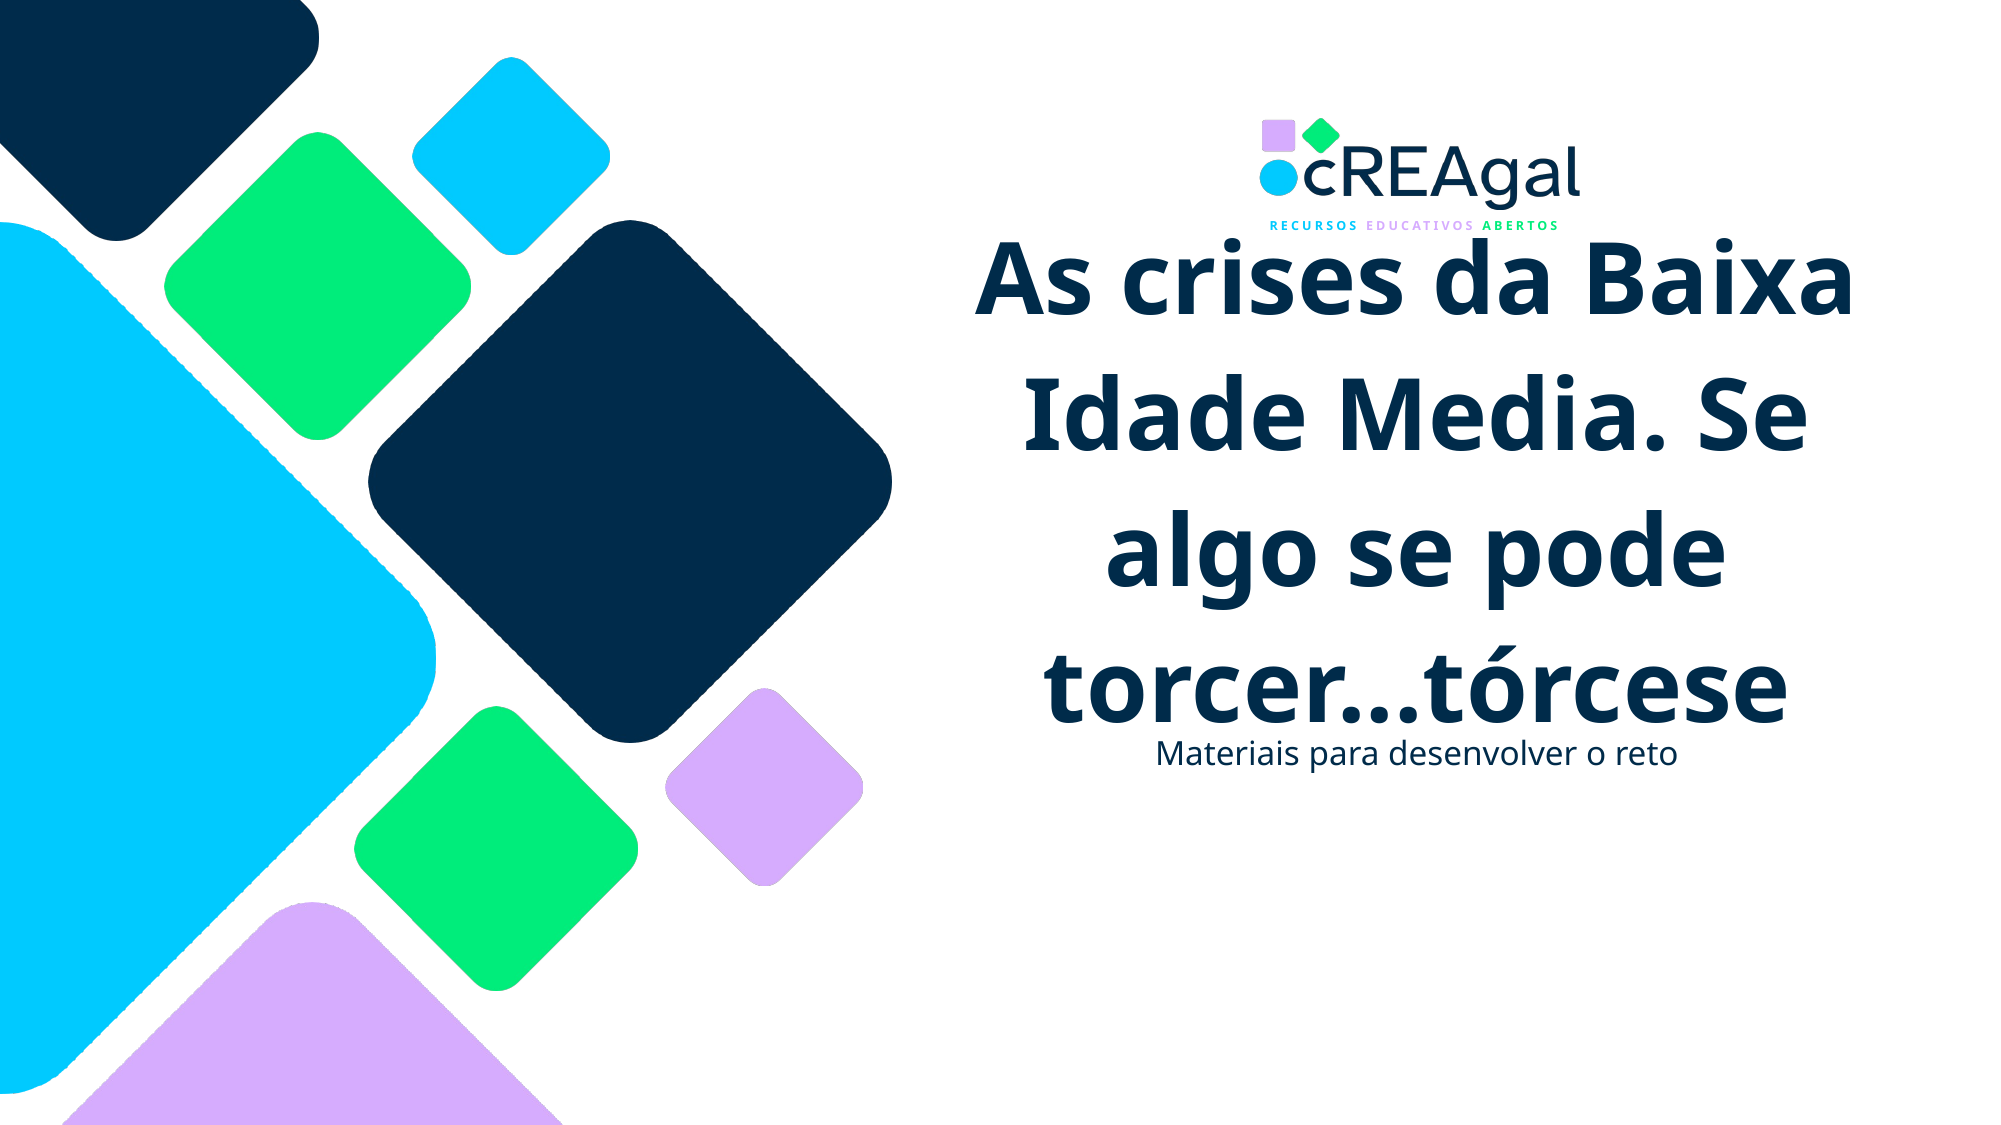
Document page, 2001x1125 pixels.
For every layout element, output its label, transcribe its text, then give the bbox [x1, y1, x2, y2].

picture [1259, 118, 1580, 210]
list Materiais para desenvolver o reto [974, 649, 1861, 857]
picture [515, 57, 610, 149]
title As crises da Baixa Idade Media. Se algo se pode torcer...tórcese [974, 270, 1861, 649]
picture [0, 0, 892, 1125]
